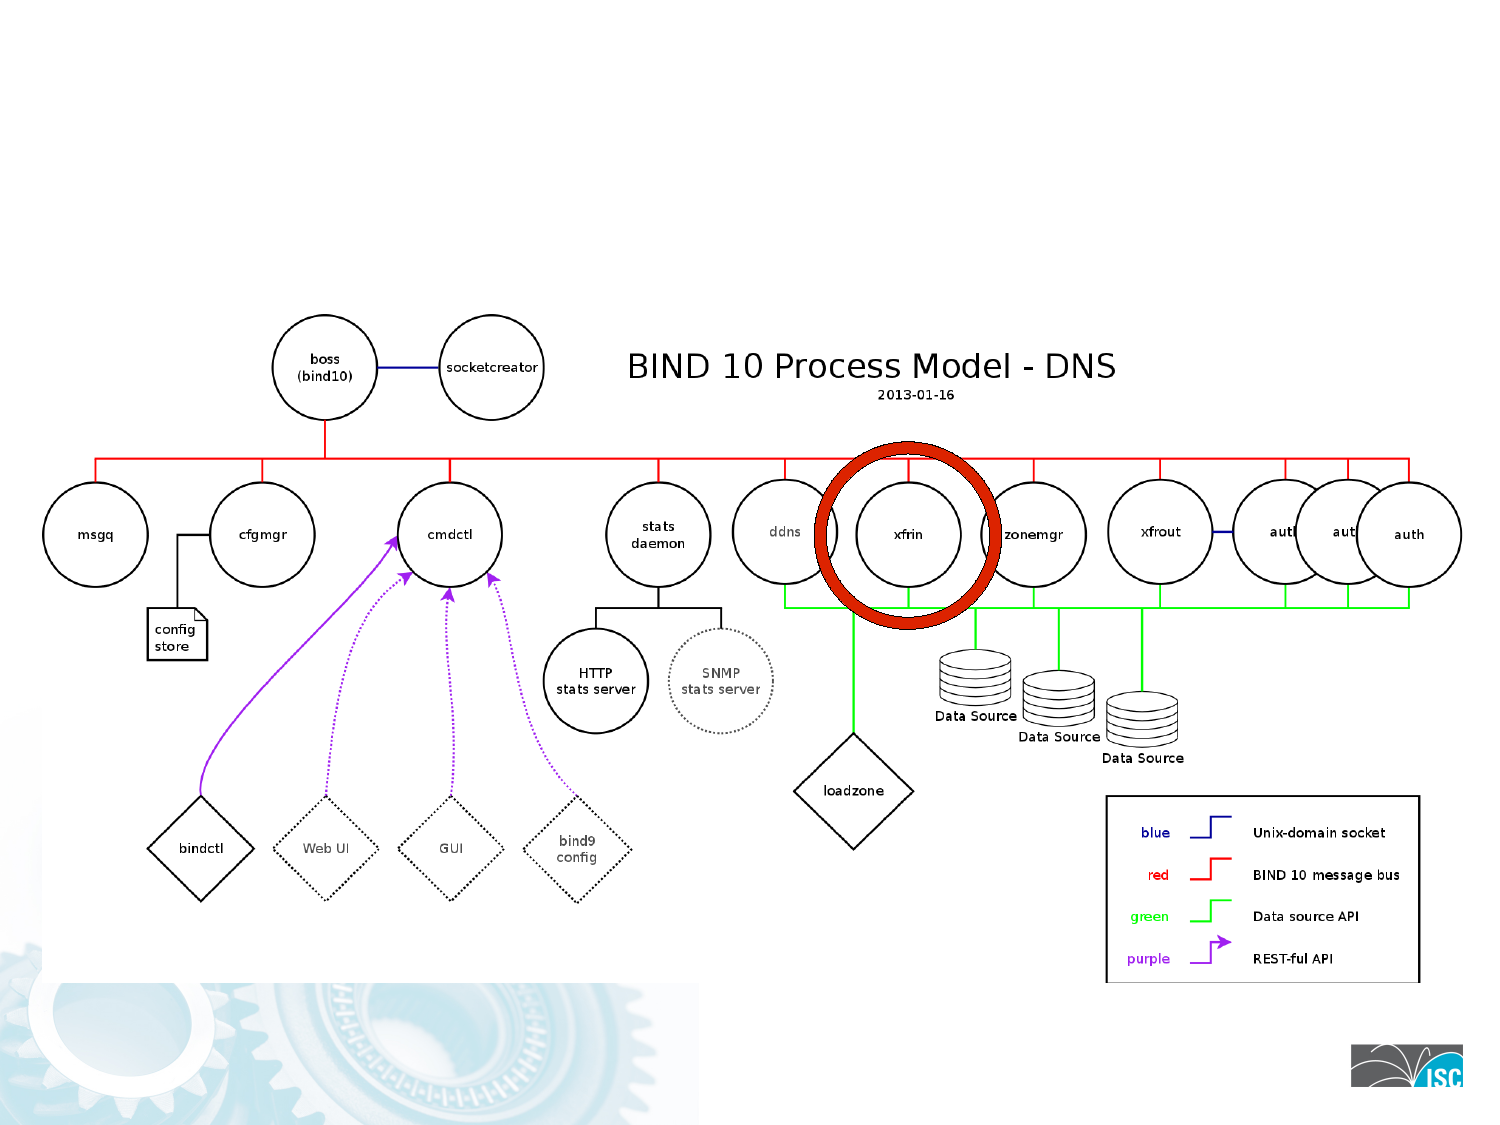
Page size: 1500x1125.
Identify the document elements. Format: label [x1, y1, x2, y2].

picture [0, 0, 1500, 1125]
text_box [814, 441, 1002, 630]
